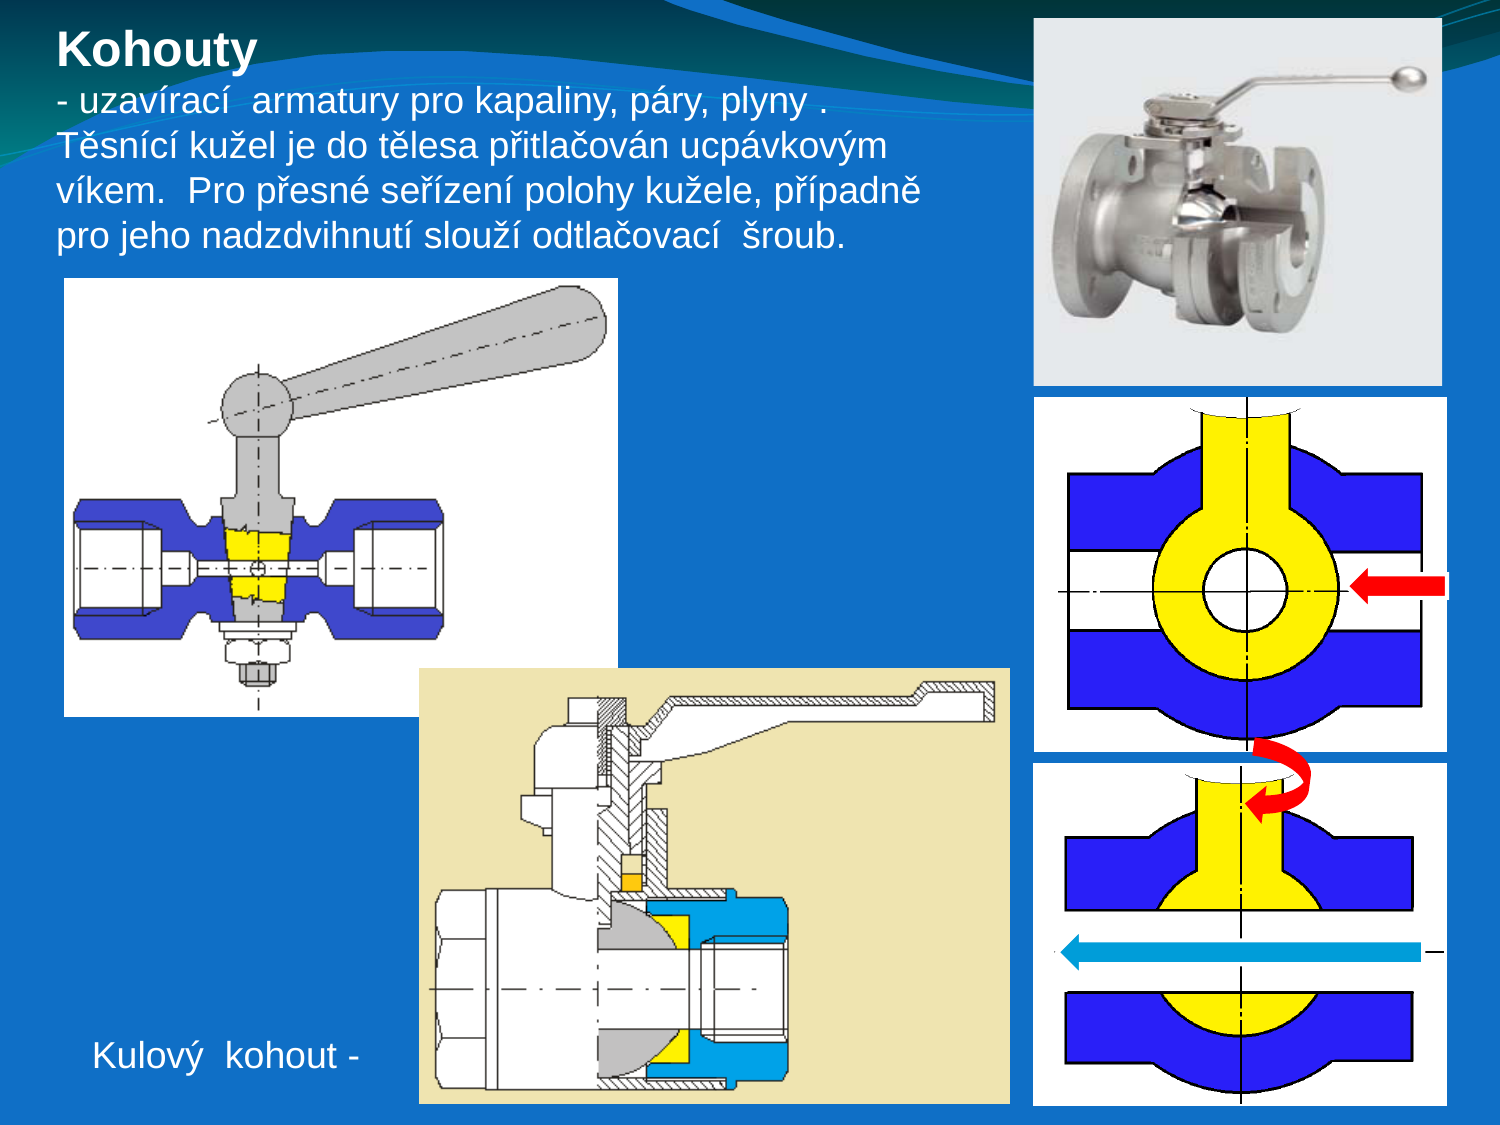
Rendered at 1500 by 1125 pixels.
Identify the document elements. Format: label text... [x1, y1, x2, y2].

text_box [1346, 562, 1447, 610]
picture [64, 278, 1010, 1104]
picture [1034, 397, 1447, 752]
text_box [1057, 928, 1424, 977]
text_box Kohouty - uzavírací armatury pro kapaliny, páry, plyny . Těsnící kužel je do tělesa přitlačován ucpávkovým víkem. Pro přesné seřízení polohy kužele, případně pro jeho nadzdvihnutí slouží odtlačovací šroub. [41, 8, 986, 264]
text_box Kulový kohout - [76, 1023, 408, 1084]
picture [1033, 763, 1447, 1106]
text_box [1247, 739, 1309, 819]
picture [1033, 18, 1443, 386]
